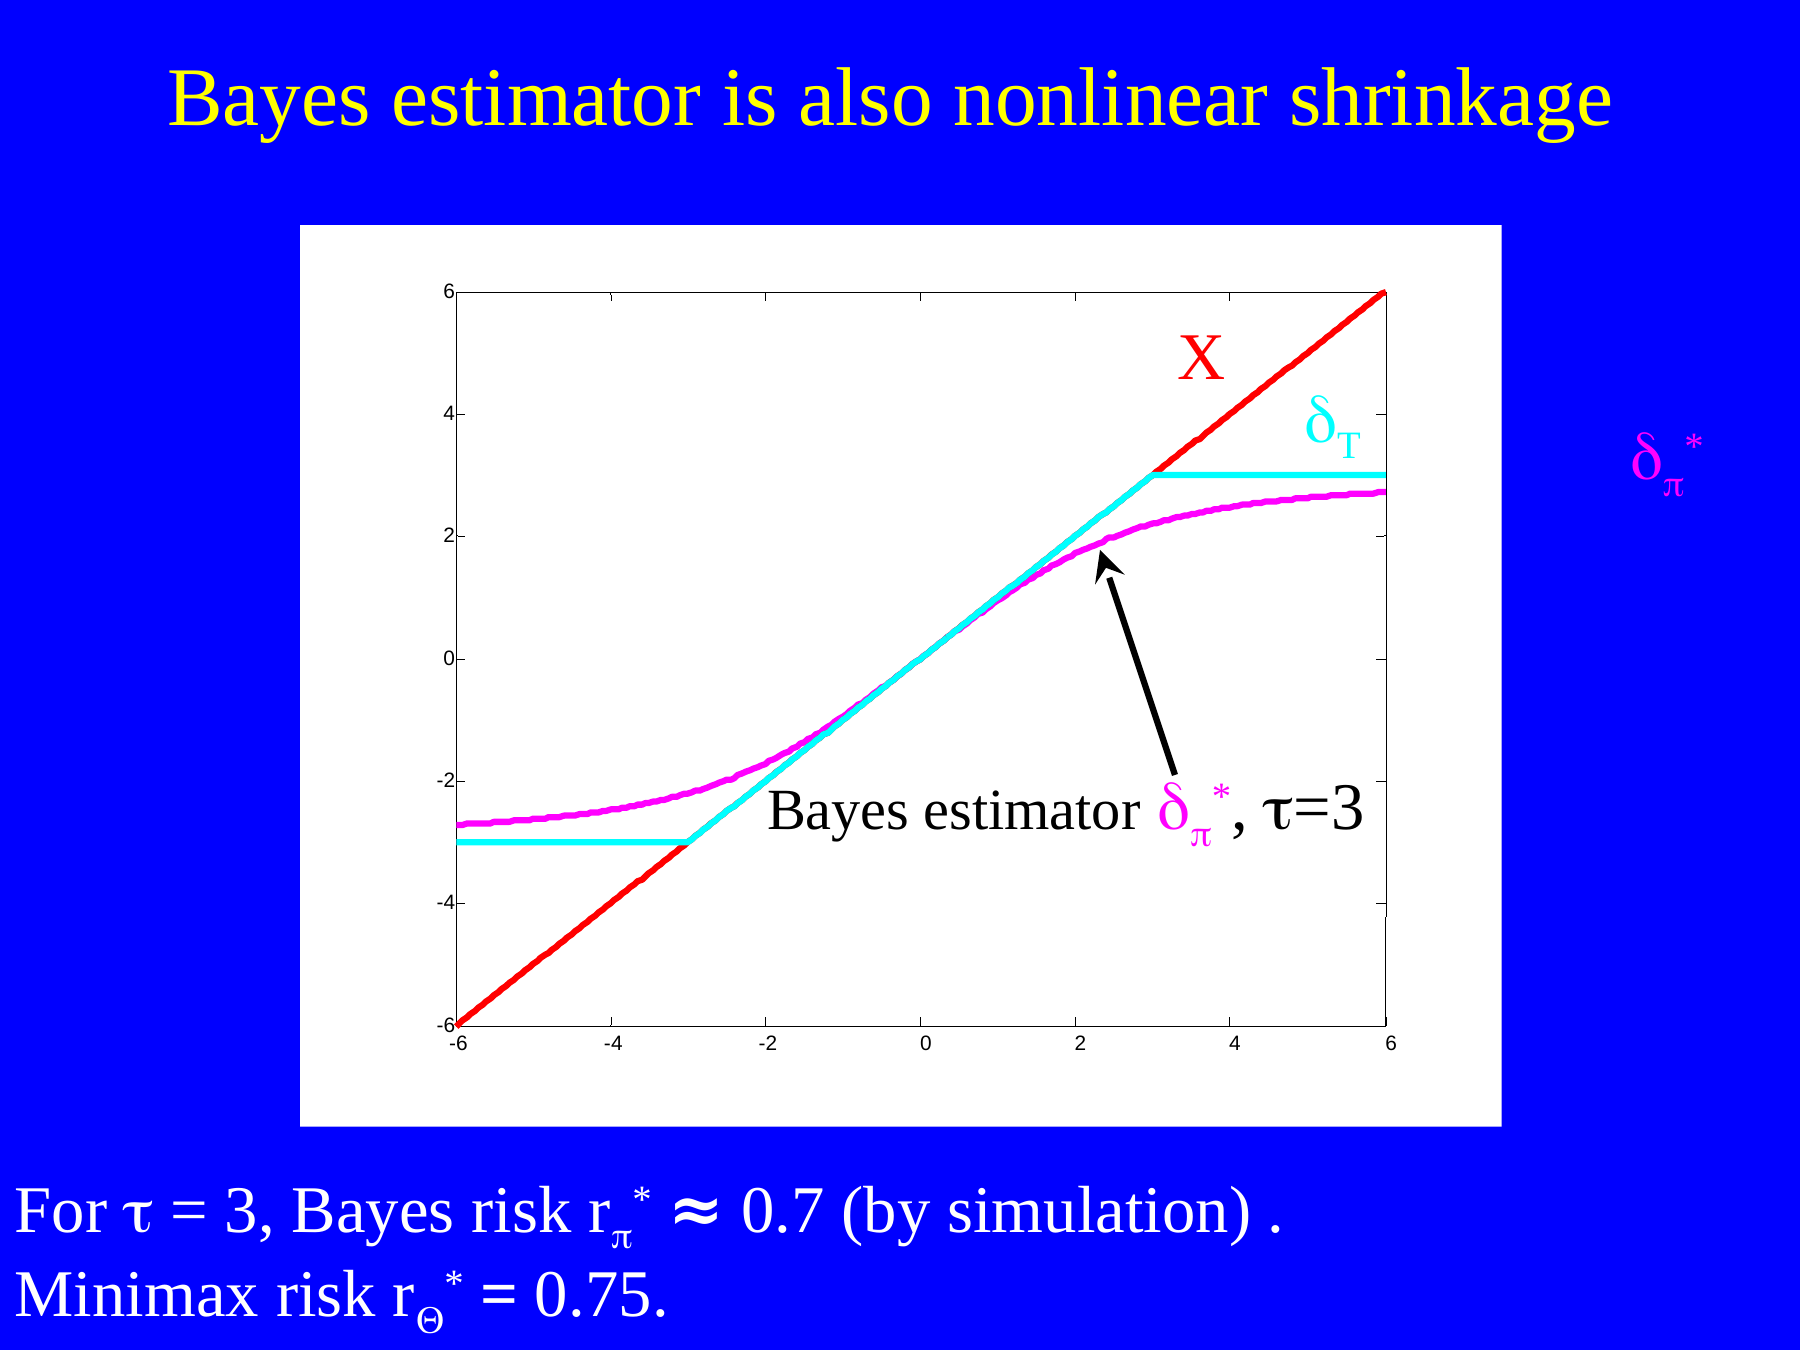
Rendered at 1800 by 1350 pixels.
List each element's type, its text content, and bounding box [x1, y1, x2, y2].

text_box 6 [1385, 1031, 1398, 1055]
text_box For  = 3, Bayes risk r* ≈ 0.7 (by simulation) . Minimax risk r* = 0.75. [0, 1153, 1800, 1350]
title Bayes estimator is also nonlinear shrinkage [0, 0, 1792, 207]
text_box 2 [443, 523, 455, 547]
text_box * [1615, 412, 1719, 513]
text_box 2 [1074, 1031, 1087, 1055]
text_box 0 [919, 1031, 932, 1055]
text_box 4 [443, 401, 455, 425]
text_box [300, 225, 1502, 1127]
text_box -2 [436, 768, 456, 793]
text_box -2 [758, 1031, 778, 1055]
text_box -6 [436, 1013, 456, 1038]
text_box -4 [436, 890, 456, 914]
text_box 6 [443, 279, 455, 303]
text_box -4 [603, 1031, 623, 1055]
text_box X [1162, 312, 1241, 402]
text_box 0 [443, 646, 455, 671]
text_box 4 [1229, 1031, 1241, 1055]
text_box -6 [449, 1031, 468, 1055]
text_box T [1289, 374, 1376, 475]
text_box Bayes estimator *, =3 [752, 762, 1381, 863]
